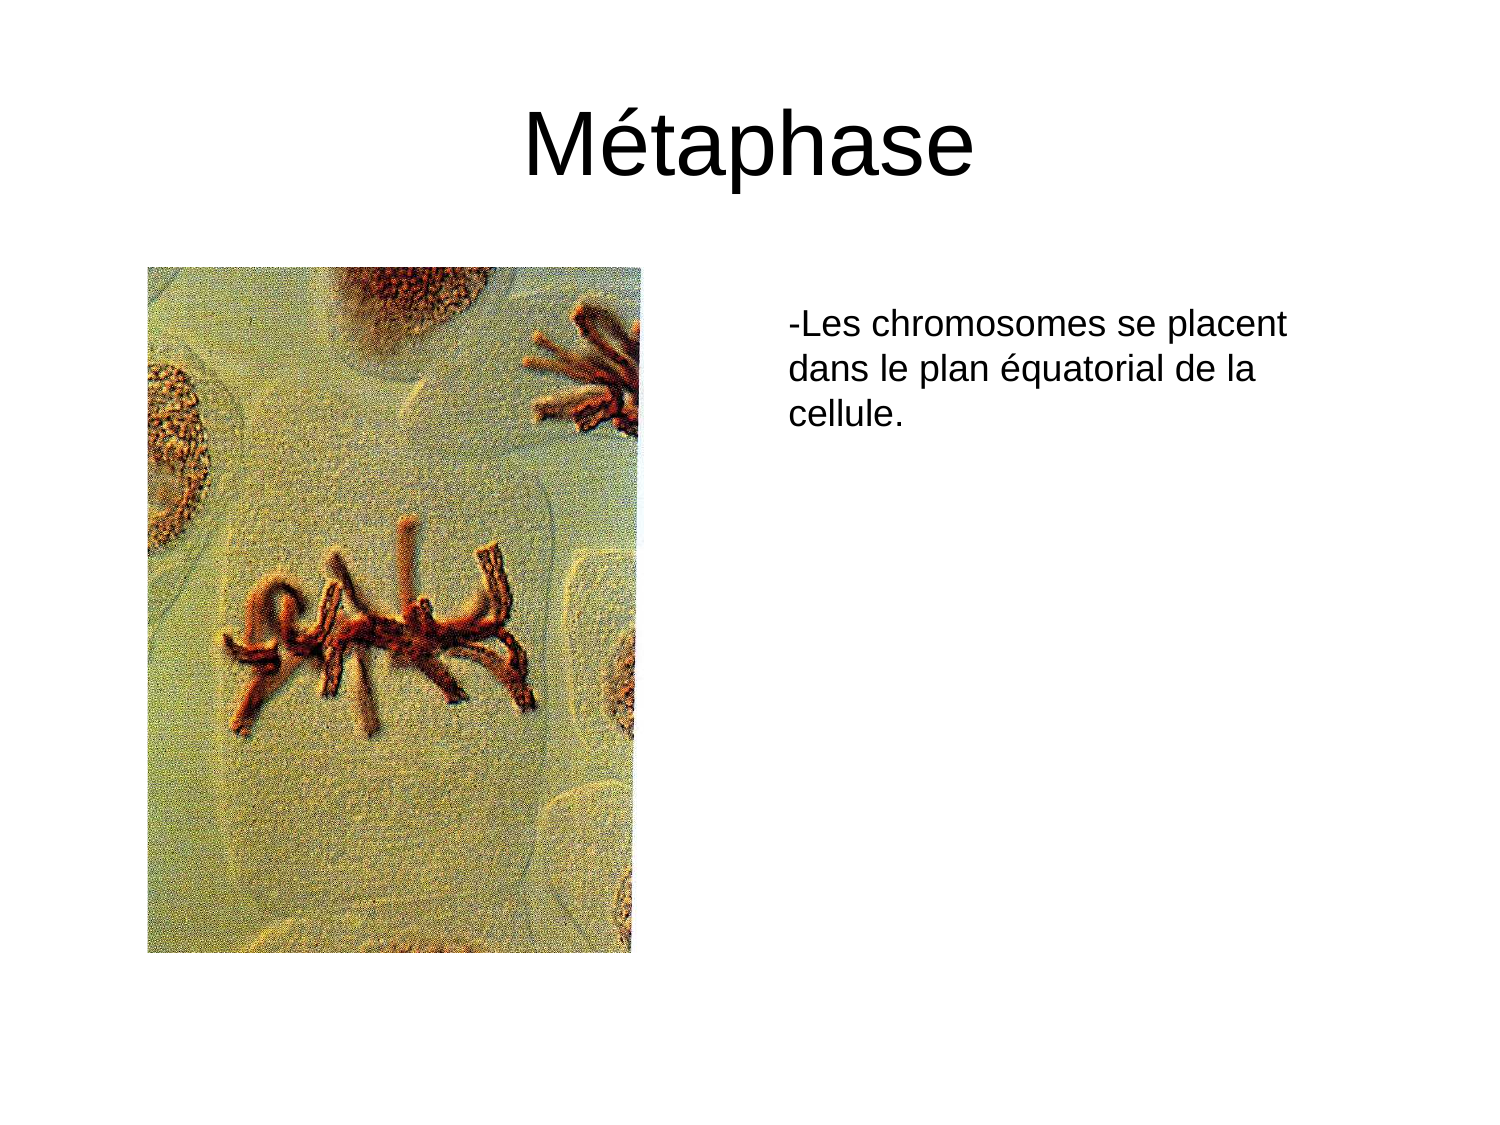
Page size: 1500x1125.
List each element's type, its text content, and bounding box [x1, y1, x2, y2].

text_box -Les chromosomes se placent dans le plan équatorial de la cellule. [773, 290, 1353, 442]
title Métaphase [75, 45, 1426, 233]
picture [147, 267, 644, 953]
